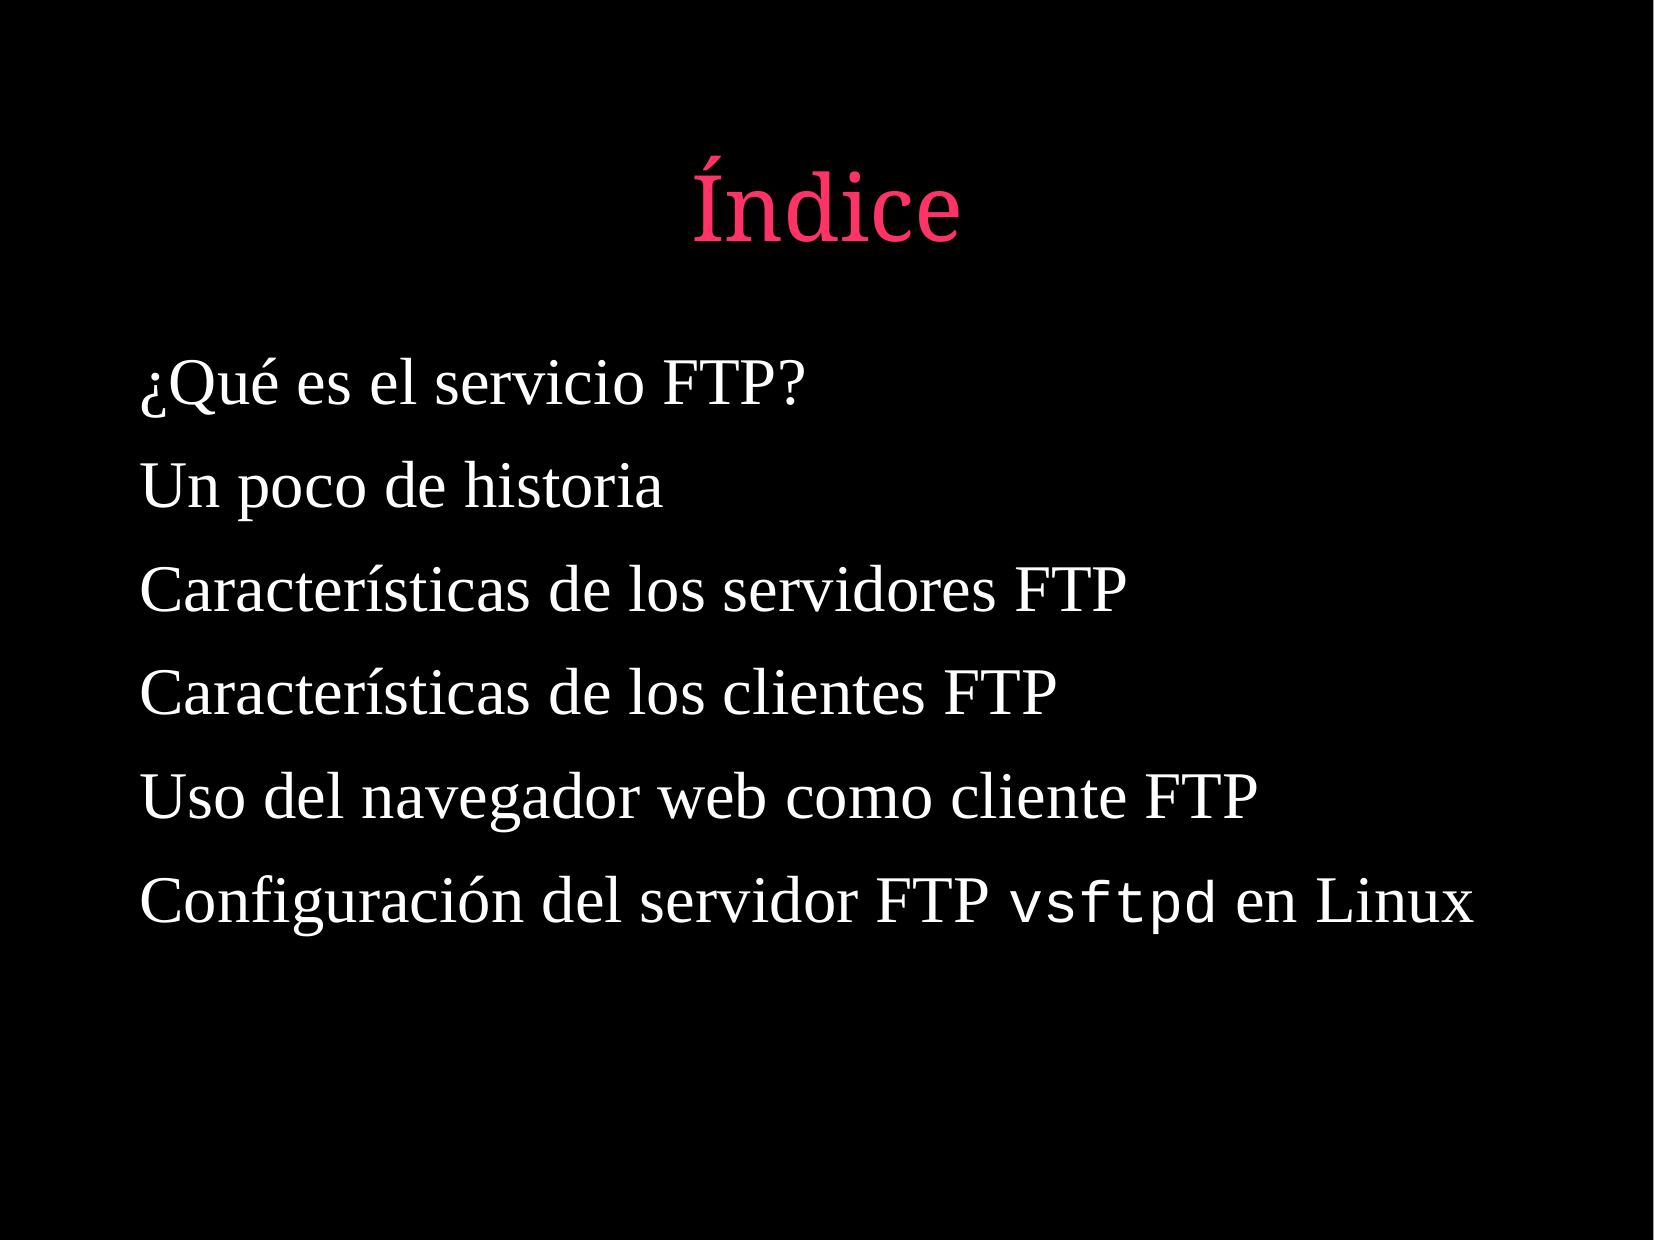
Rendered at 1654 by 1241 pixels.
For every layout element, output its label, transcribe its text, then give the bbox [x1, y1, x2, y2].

list ¿Qué es el servicio FTP? Un poco de historia Características de los servidores FTP Características de los clientes FTP Uso del navegador web como cliente FTP Configuración del servidor FTP vsftpd en Linux [121, 344, 1534, 1127]
title Índice [121, 102, 1534, 311]
